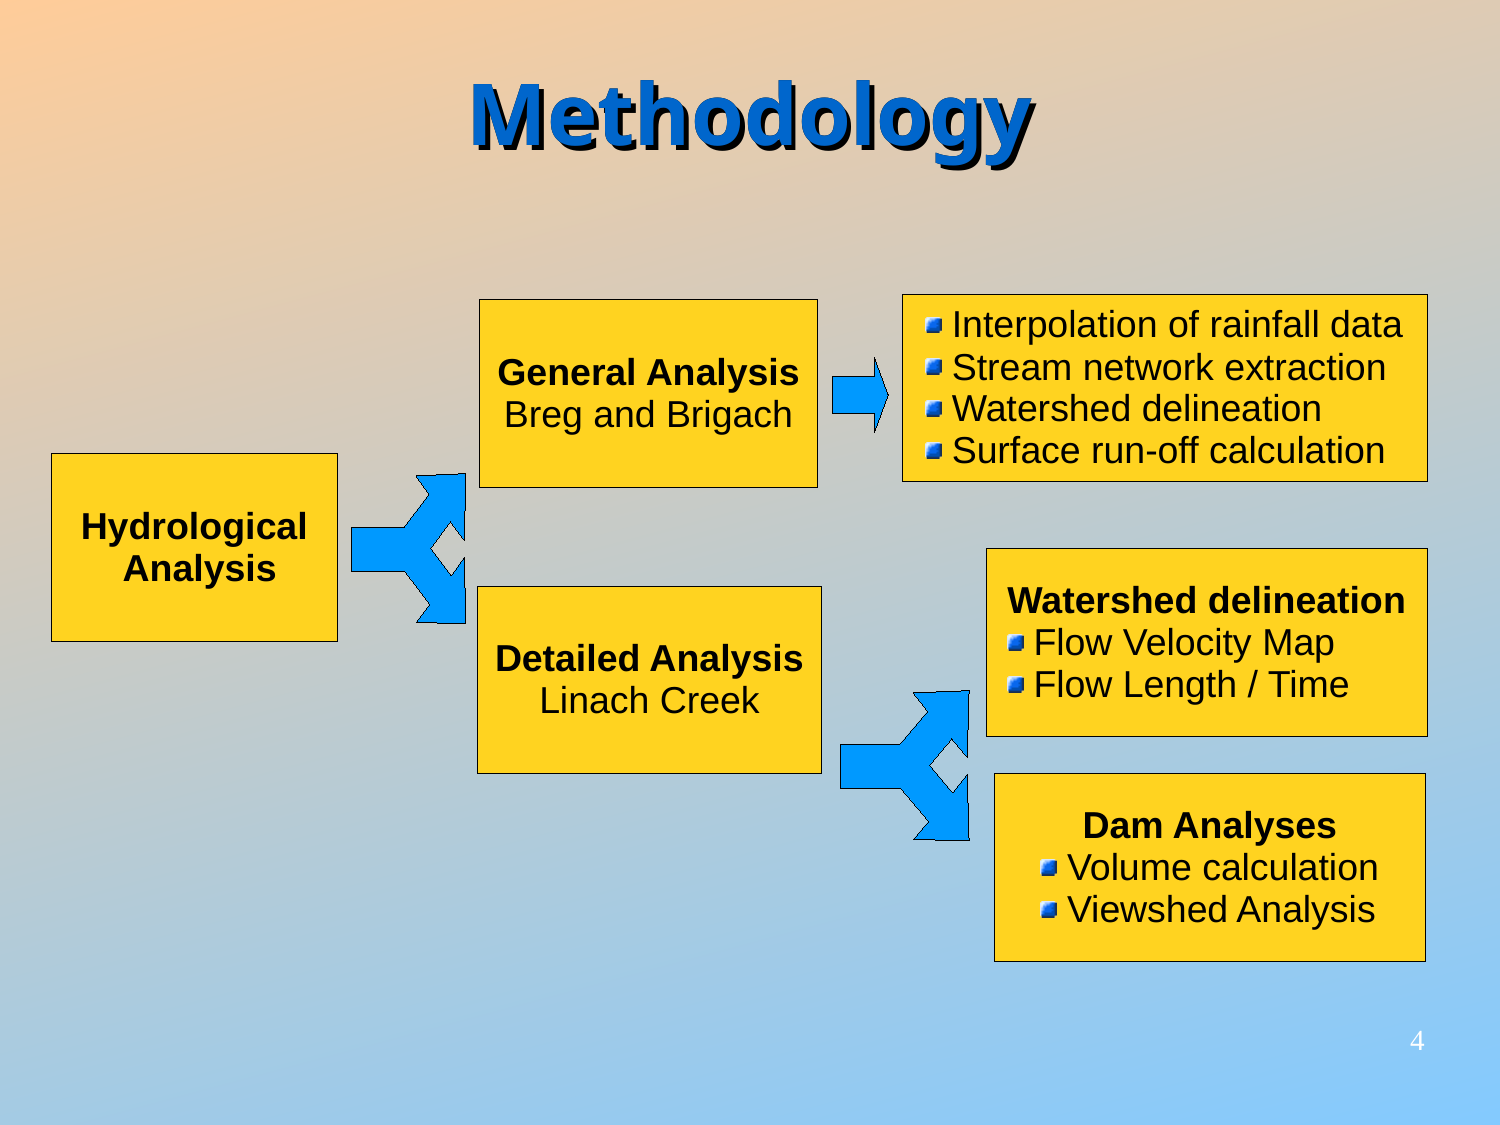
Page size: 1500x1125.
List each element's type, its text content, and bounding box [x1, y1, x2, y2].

text_box Watershed delineation Flow Velocity Map Flow Length / Time [986, 548, 1428, 737]
text_box [840, 690, 970, 841]
text_box Detailed Analysis Linach Creek [477, 586, 822, 774]
text_box [351, 473, 466, 624]
picture [1007, 676, 1024, 693]
picture [925, 442, 942, 459]
text_box Interpolation of rainfall data Stream network extraction Watershed delineation Surface run-off calculation [902, 294, 1428, 482]
text_box Dam Analyses Volume calculation Viewshed Analysis [994, 773, 1426, 962]
text_box Hydrological Analysis [51, 453, 338, 642]
picture [925, 317, 942, 333]
picture [925, 400, 942, 417]
picture [1007, 634, 1024, 651]
picture [1040, 901, 1057, 918]
text_box [832, 357, 889, 433]
text_box General Analysis Breg and Brigach [479, 299, 818, 488]
picture [1040, 859, 1057, 876]
title Methodology [75, 45, 1426, 233]
picture [925, 358, 942, 375]
